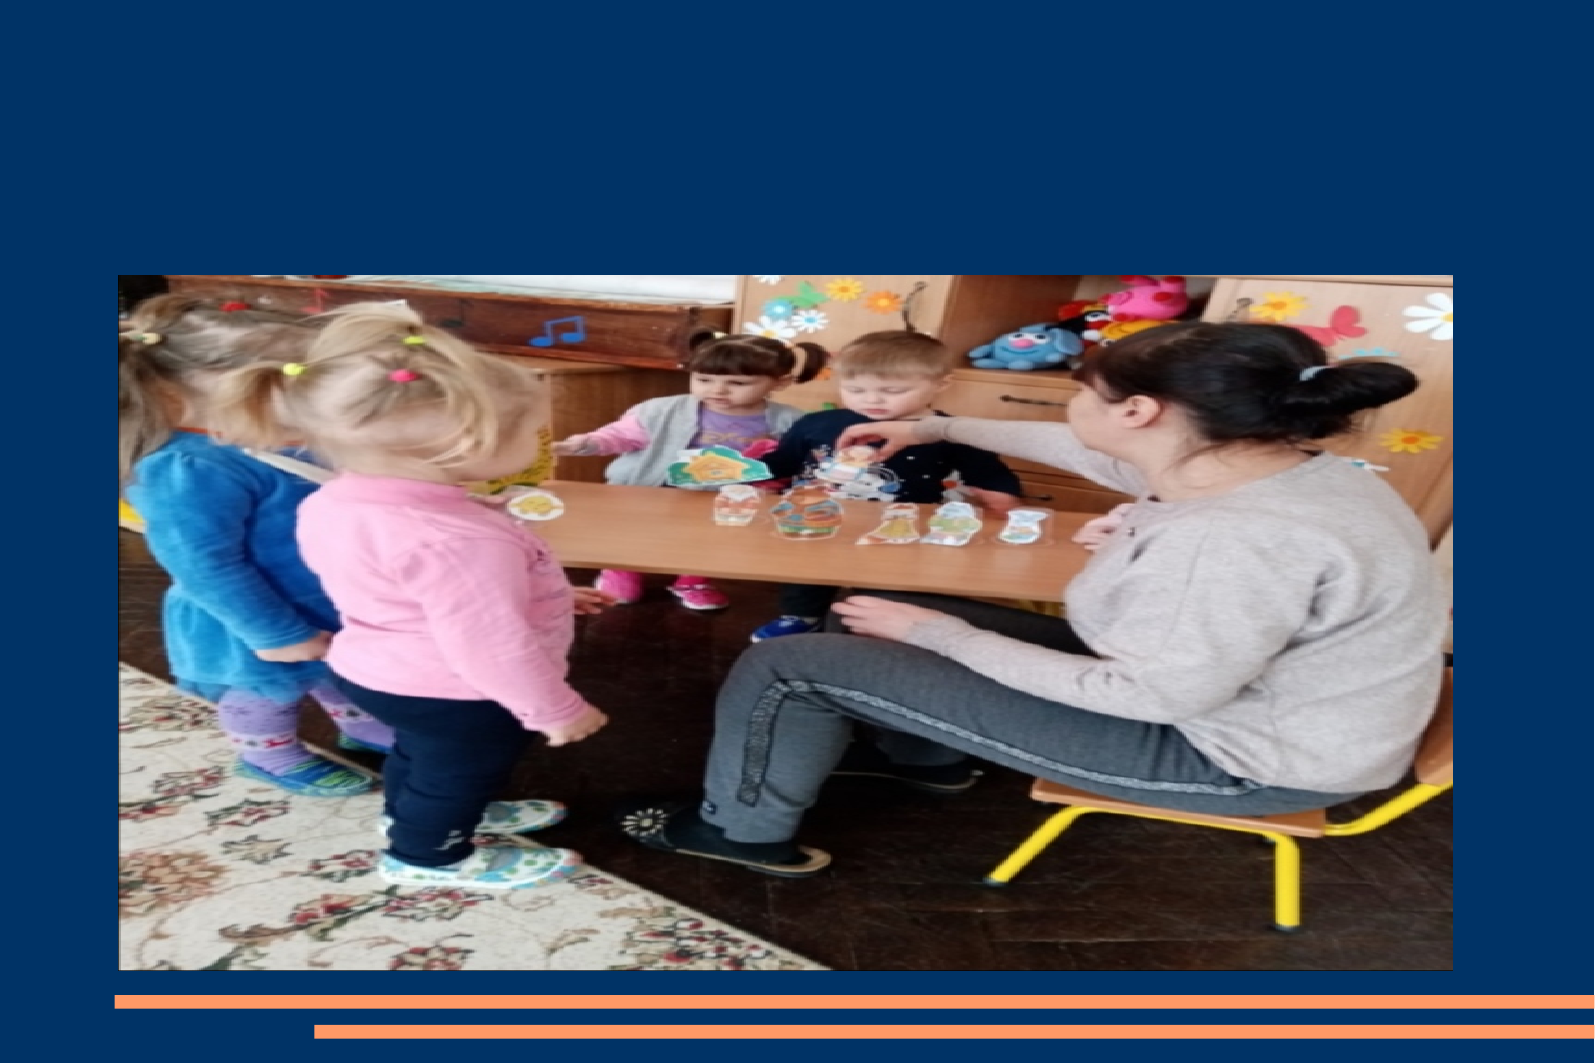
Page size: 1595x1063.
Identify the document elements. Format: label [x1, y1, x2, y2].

picture [118, 275, 1453, 971]
